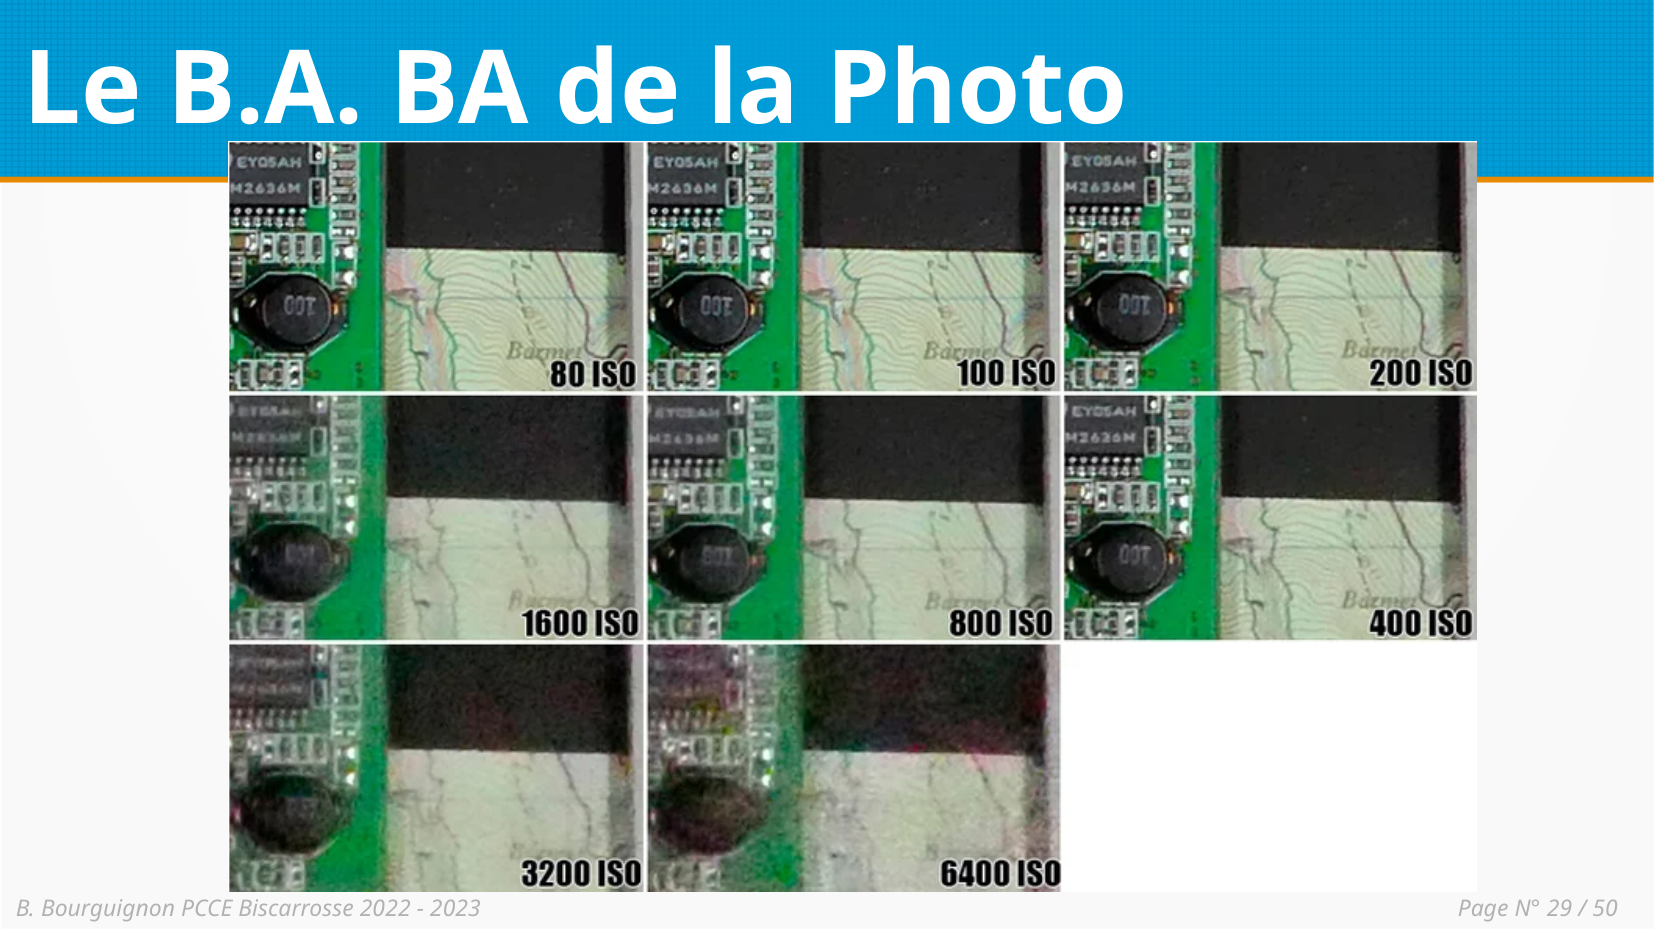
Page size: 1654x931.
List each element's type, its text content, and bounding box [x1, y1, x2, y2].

title Le B.A. BA de la Photo [23, 11, 1630, 154]
picture [0, 142, 1654, 931]
